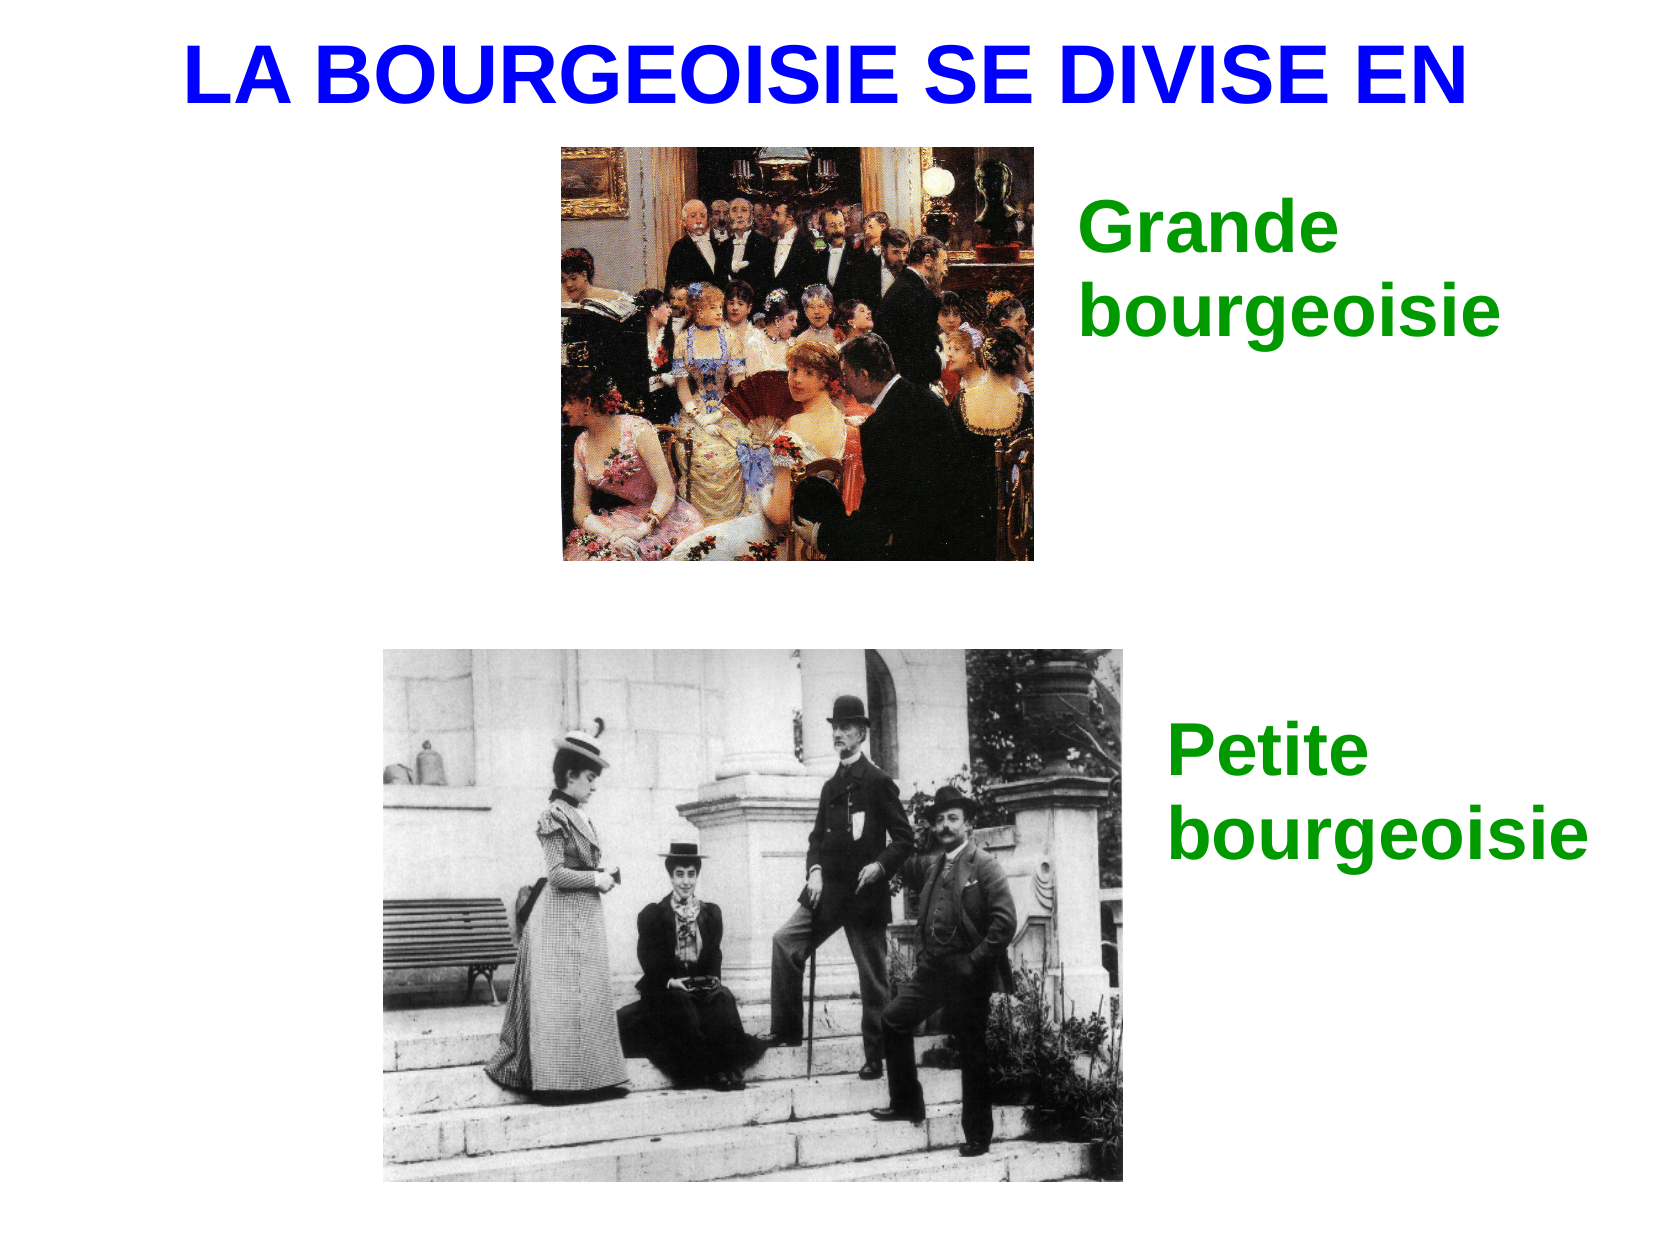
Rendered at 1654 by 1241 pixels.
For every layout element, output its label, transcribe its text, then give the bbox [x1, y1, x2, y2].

text_box Grande bourgeoisie [1062, 177, 1565, 360]
picture [561, 149, 1034, 562]
picture [383, 649, 1123, 1182]
text_box Petite bourgeoisie [1151, 700, 1625, 967]
title LA BOURGEOISIE SE DIVISE EN [82, 0, 1571, 149]
